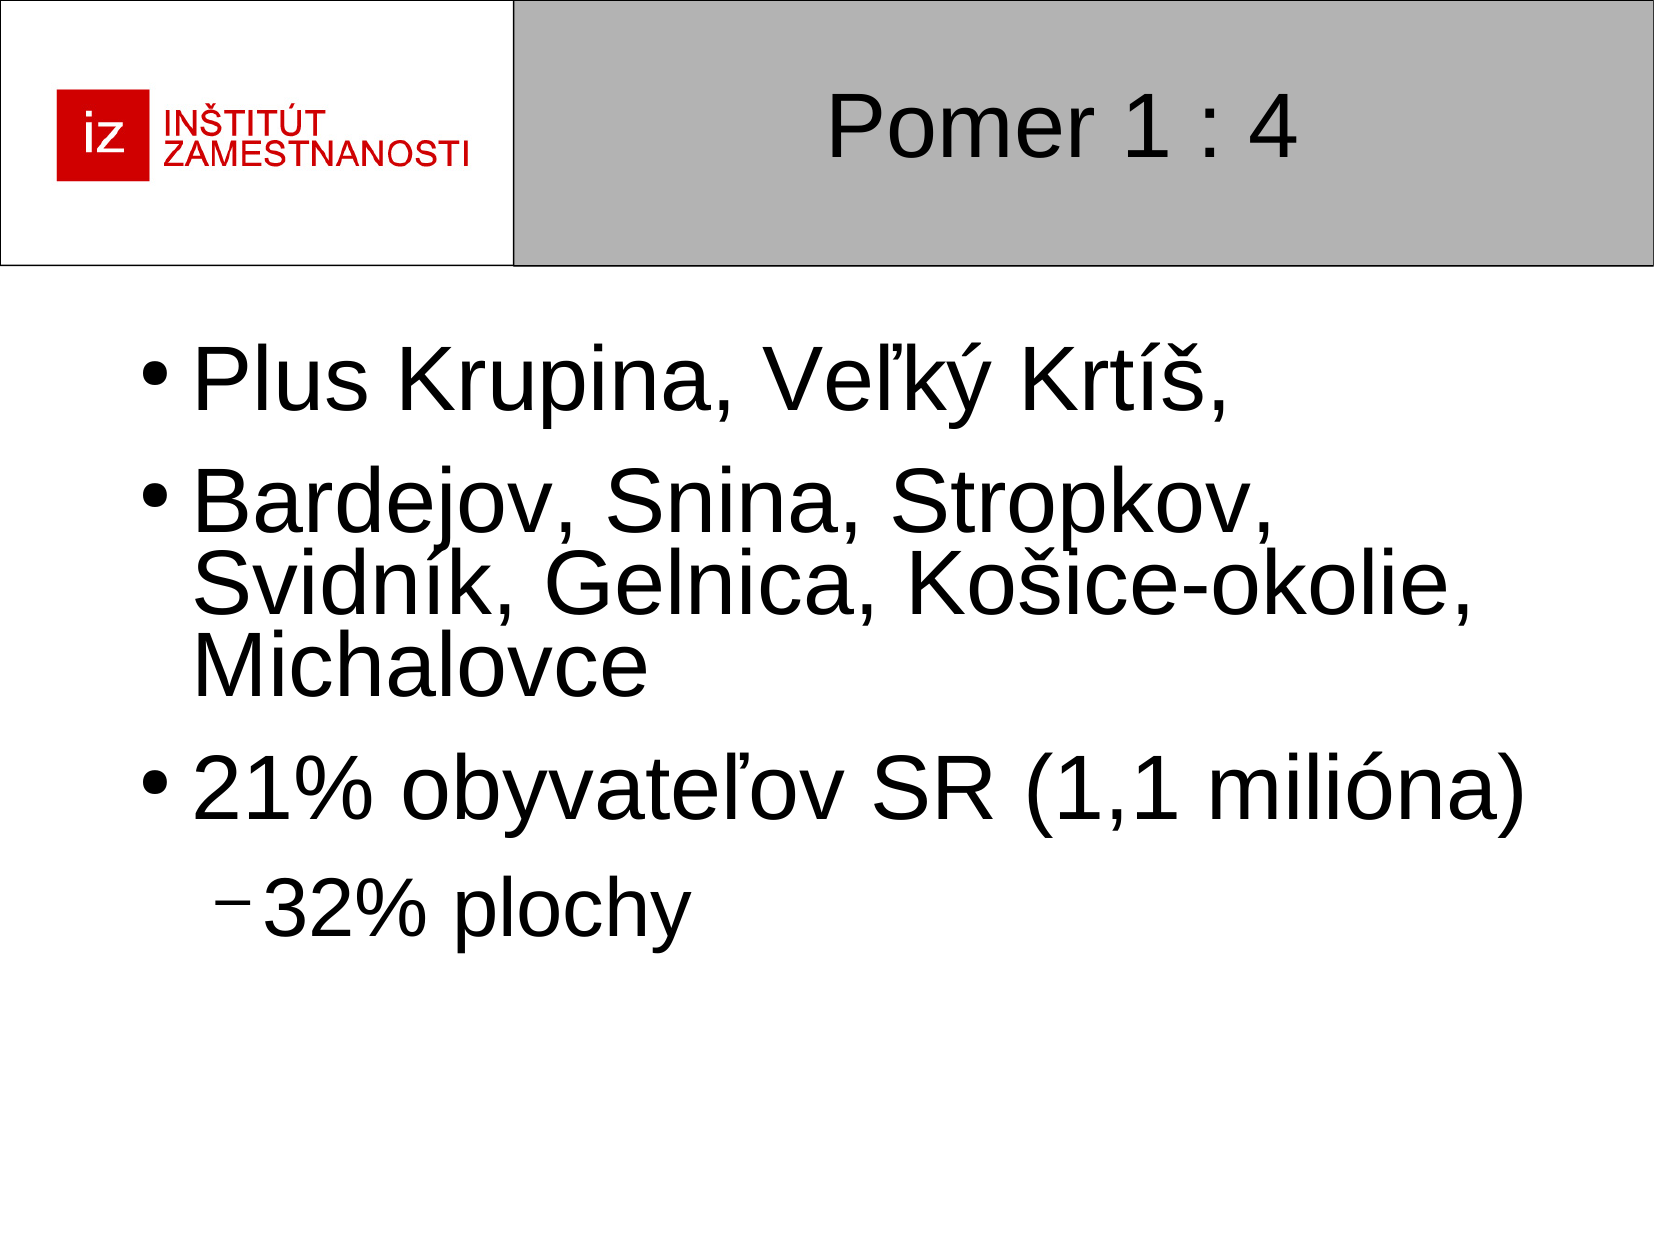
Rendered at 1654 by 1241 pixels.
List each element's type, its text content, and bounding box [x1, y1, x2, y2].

list Plus Krupina, Veľký Krtíš, Bardejov, Snina, Stropkov, Svidník, Gelnica, Košice-okolie, Michalovce 21% obyvateľov SR (1,1 milióna) 32% plochy [121, 344, 1533, 1126]
picture [5, 8, 512, 257]
title Pomer 1 : 4 [561, 29, 1565, 237]
